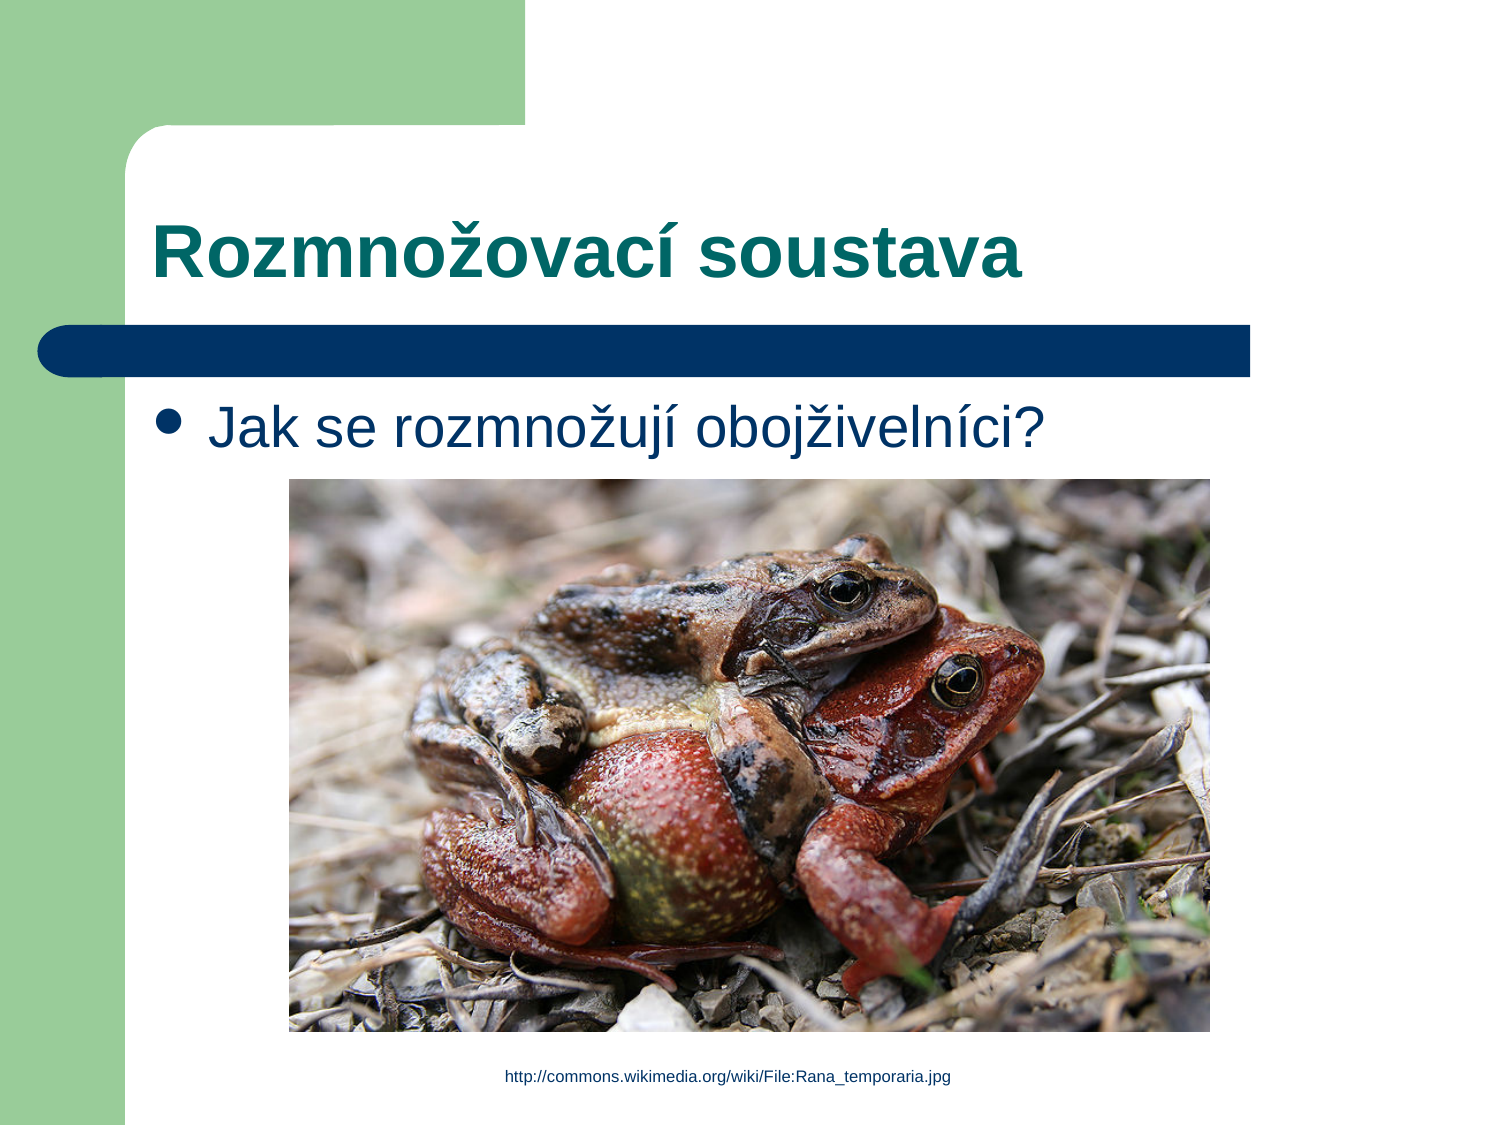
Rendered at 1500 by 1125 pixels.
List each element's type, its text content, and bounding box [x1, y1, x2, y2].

text_box http://commons.wikimedia.org/wiki/File:Rana_temporaria.jpg [490, 1058, 999, 1094]
title Rozmnožovací soustava [136, 136, 1414, 301]
picture [289, 479, 1210, 1032]
list Jak se rozmnožují obojživelníci? [137, 387, 1400, 999]
